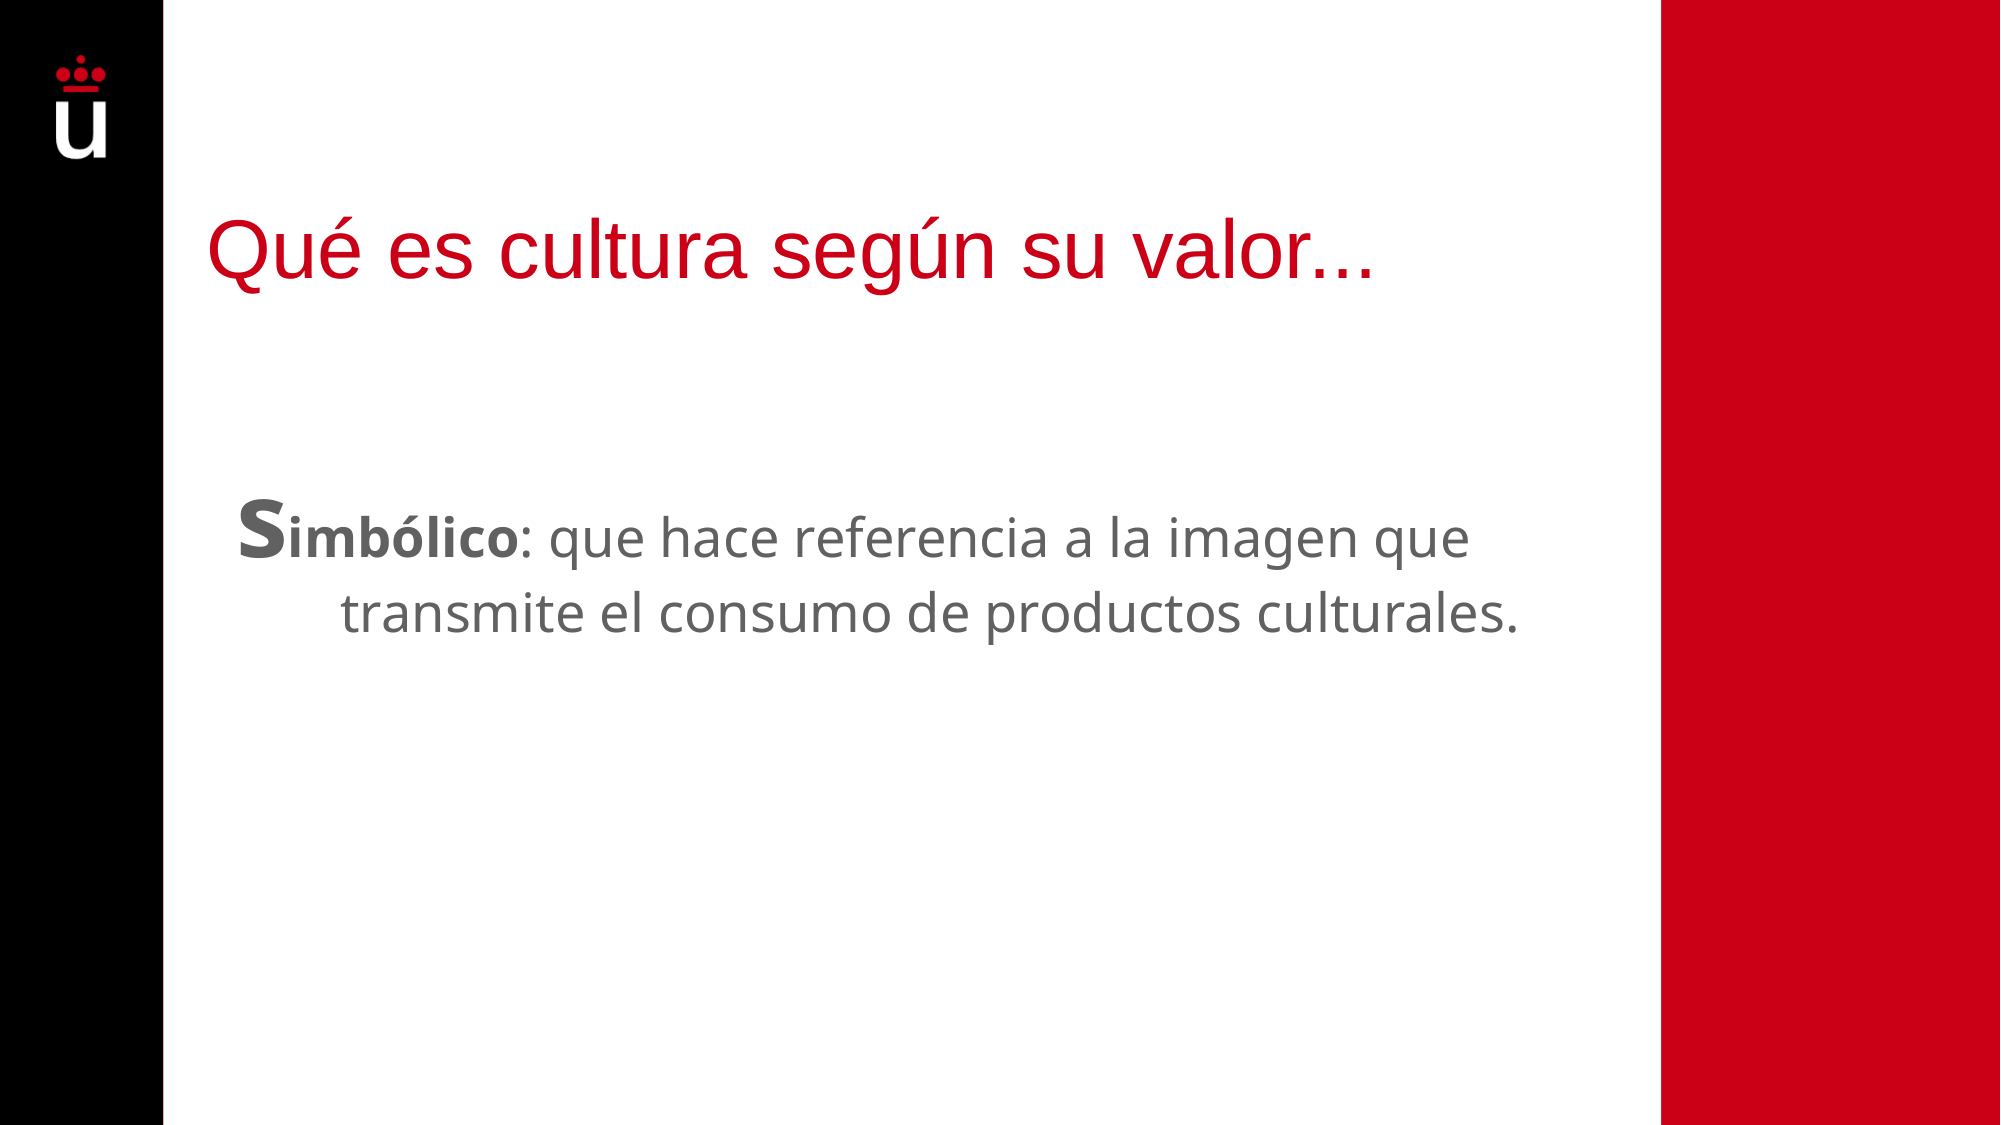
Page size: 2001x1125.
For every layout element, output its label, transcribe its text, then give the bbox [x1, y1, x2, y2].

list simbólico: que hace referencia a la imagen que transmite el consumo de productos culturales. [236, 296, 1527, 1034]
list Qué es cultura según su valor... [206, 234, 1595, 296]
picture [55, 55, 117, 165]
